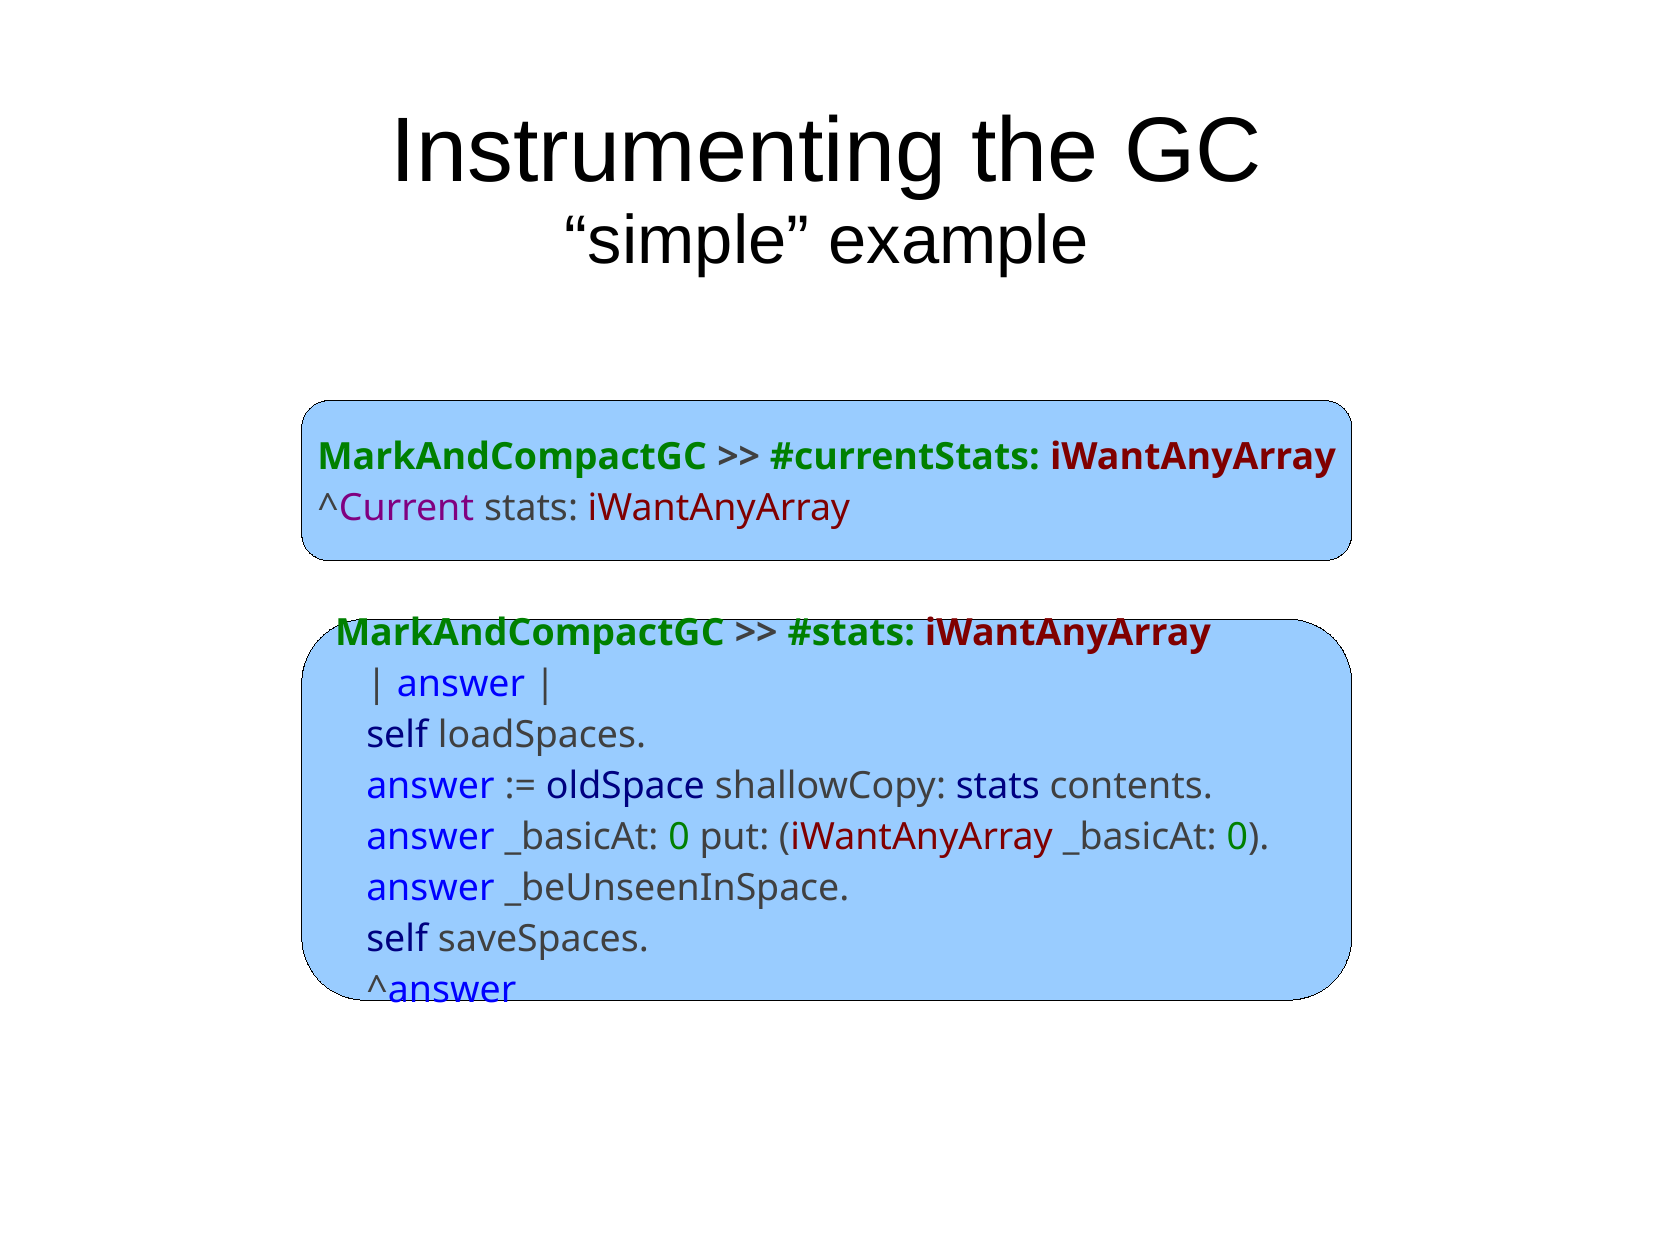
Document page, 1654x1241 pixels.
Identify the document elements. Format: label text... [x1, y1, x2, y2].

text_box MarkAndCompactGC >> #currentStats: iWantAnyArray ^Current stats: iWantAnyArray [301, 400, 1352, 561]
text_box MarkAndCompactGC >> #stats: iWantAnyArray | answer | self loadSpaces. answer := oldSpace shallowCopy: stats contents. answer _basicAt: 0 put: (iWantAnyArray _basicAt: 0). answer _beUnseenInSpace. self saveSpaces. ^answer [301, 619, 1352, 1001]
text_box Instrumenting the GC “simple” example [143, 91, 1511, 286]
